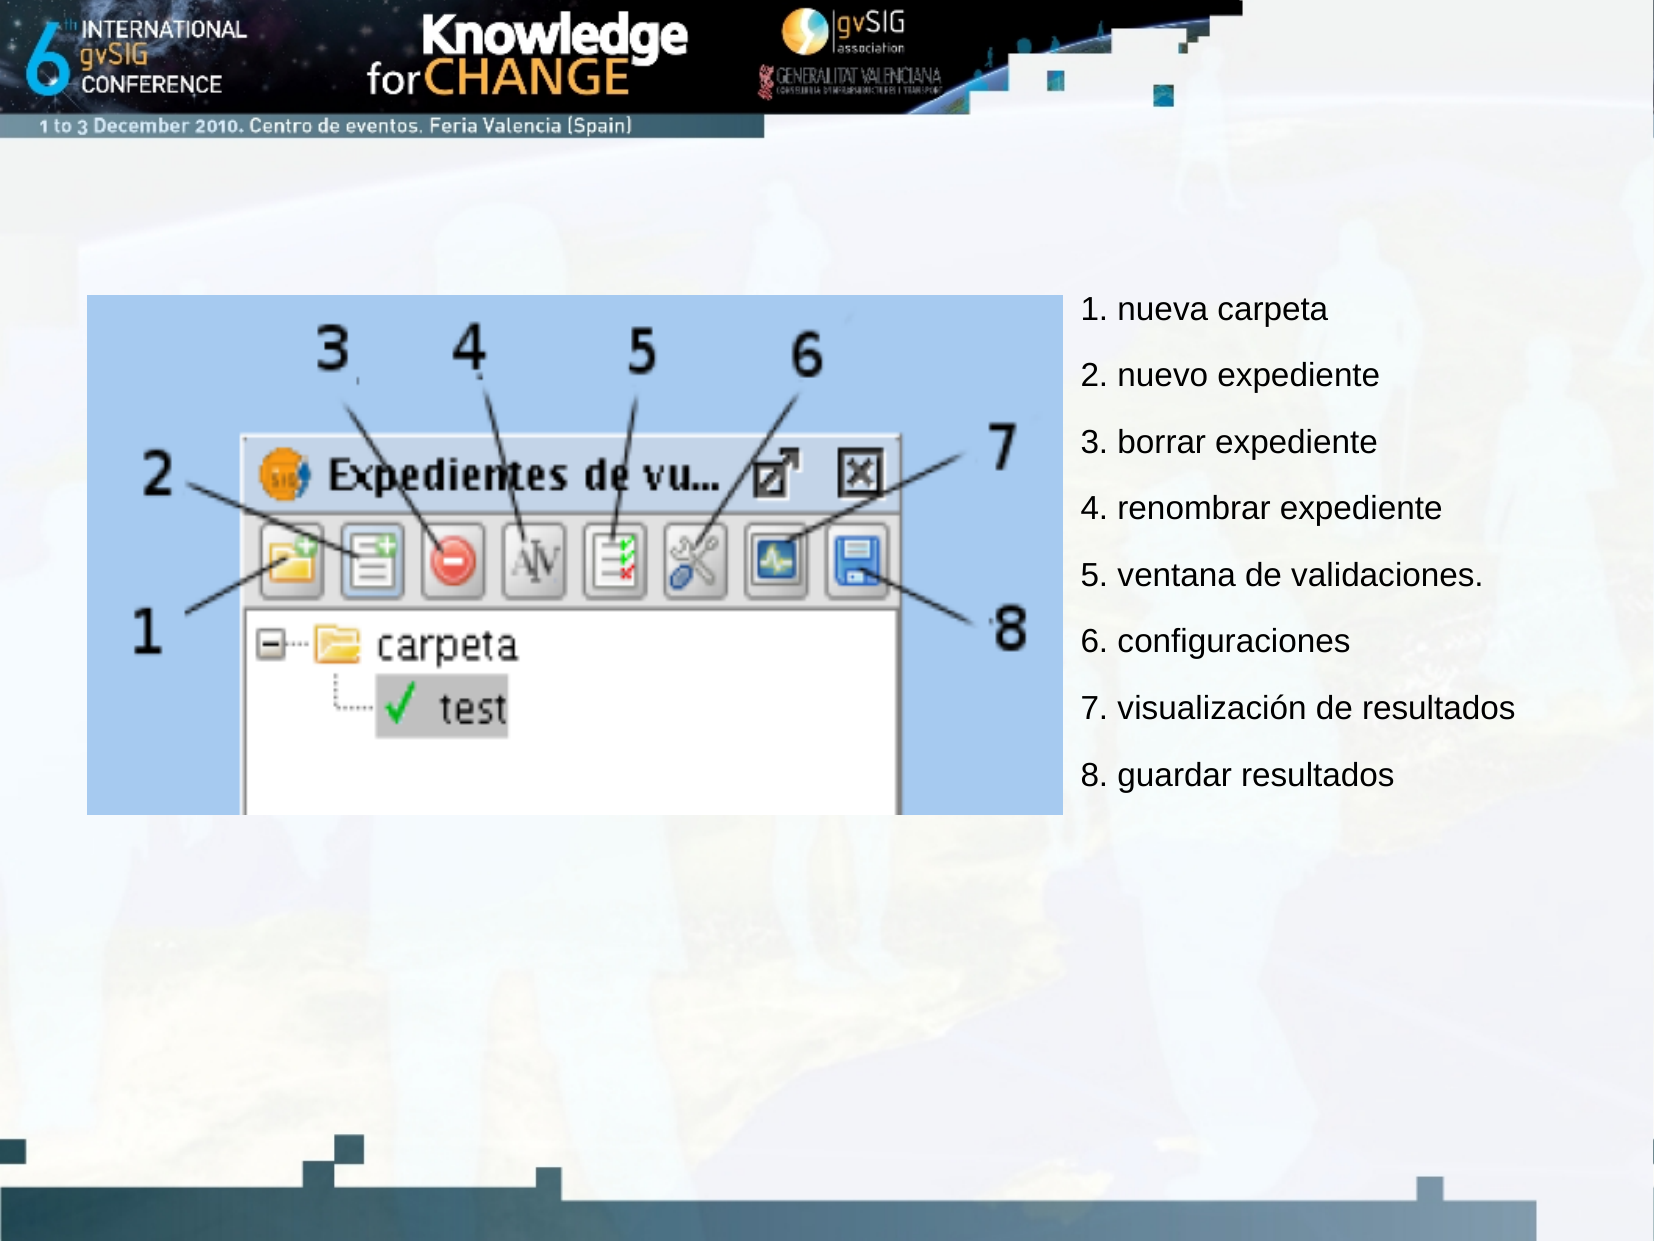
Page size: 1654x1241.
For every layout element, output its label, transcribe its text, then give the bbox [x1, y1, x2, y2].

list 1. nueva carpeta 2. nuevo expediente 3. borrar expediente 4. renombrar expediente 5. ventana de validaciones. 6. configuraciones 7. visualización de resultados 8. guardar resultados [1062, 290, 1572, 1094]
picture [0, 0, 1654, 1241]
